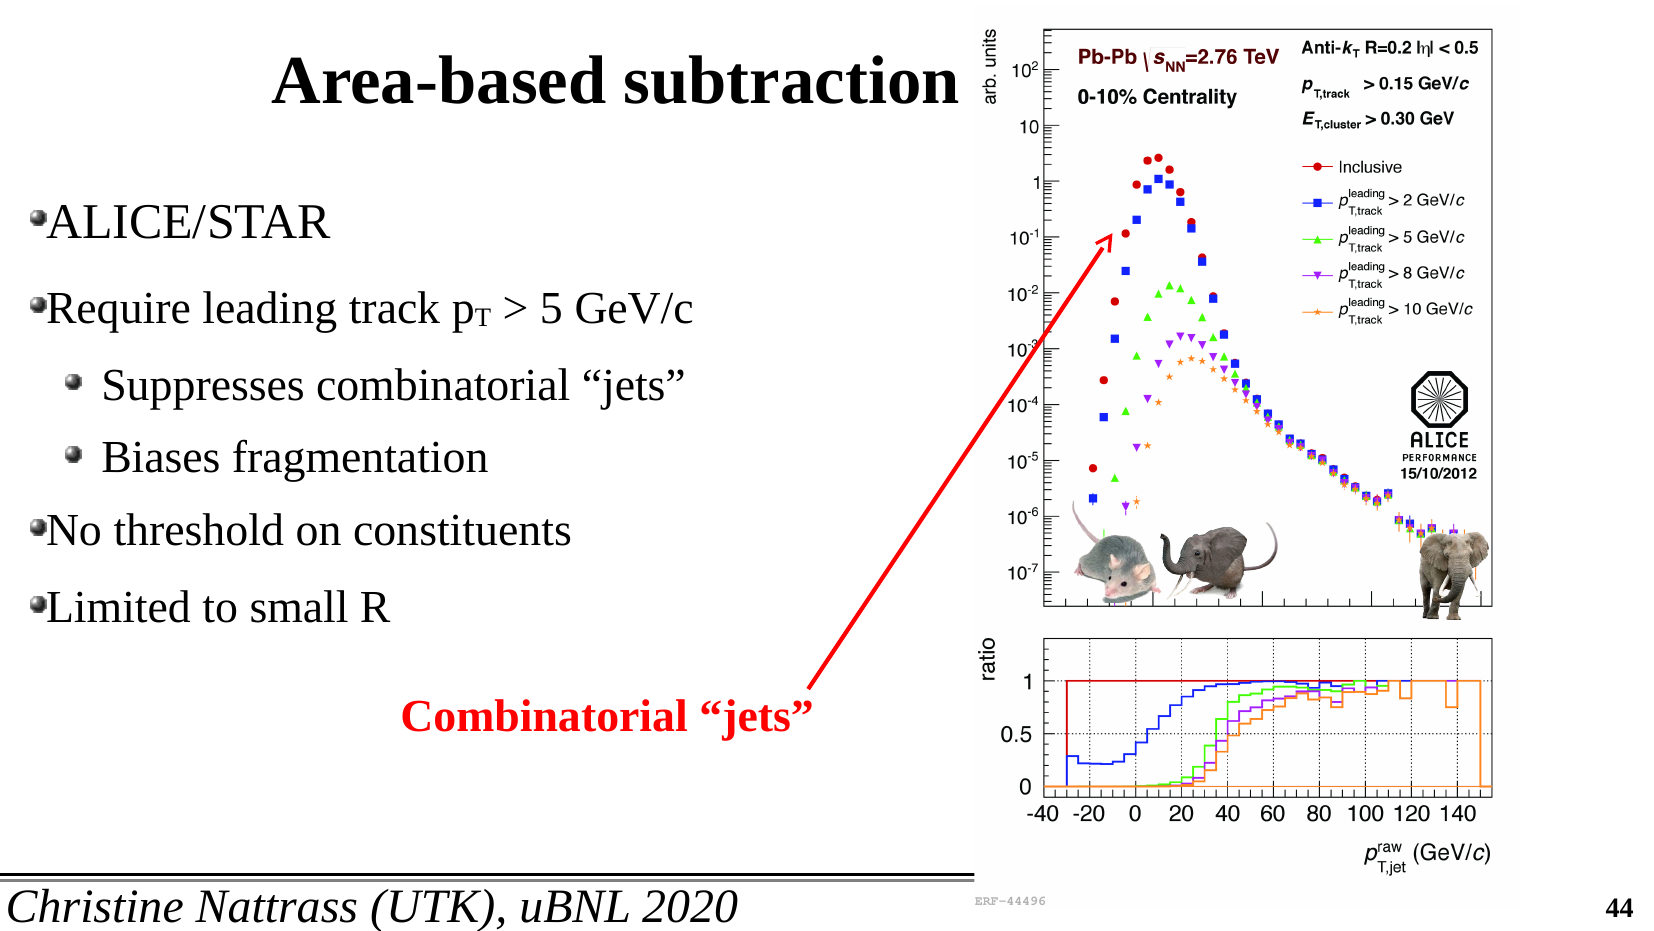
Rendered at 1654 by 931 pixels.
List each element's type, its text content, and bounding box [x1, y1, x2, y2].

picture [974, 6, 1520, 908]
title Area-based subtraction [124, 14, 974, 126]
list ALICE/STAR Require leading track pT > 5 GeV/c Suppresses combinatorial “jets” Biases fragmentation No threshold on constituents Limited to small R [15, 180, 777, 862]
text_box Combinatorial “jets” [777, 678, 833, 748]
